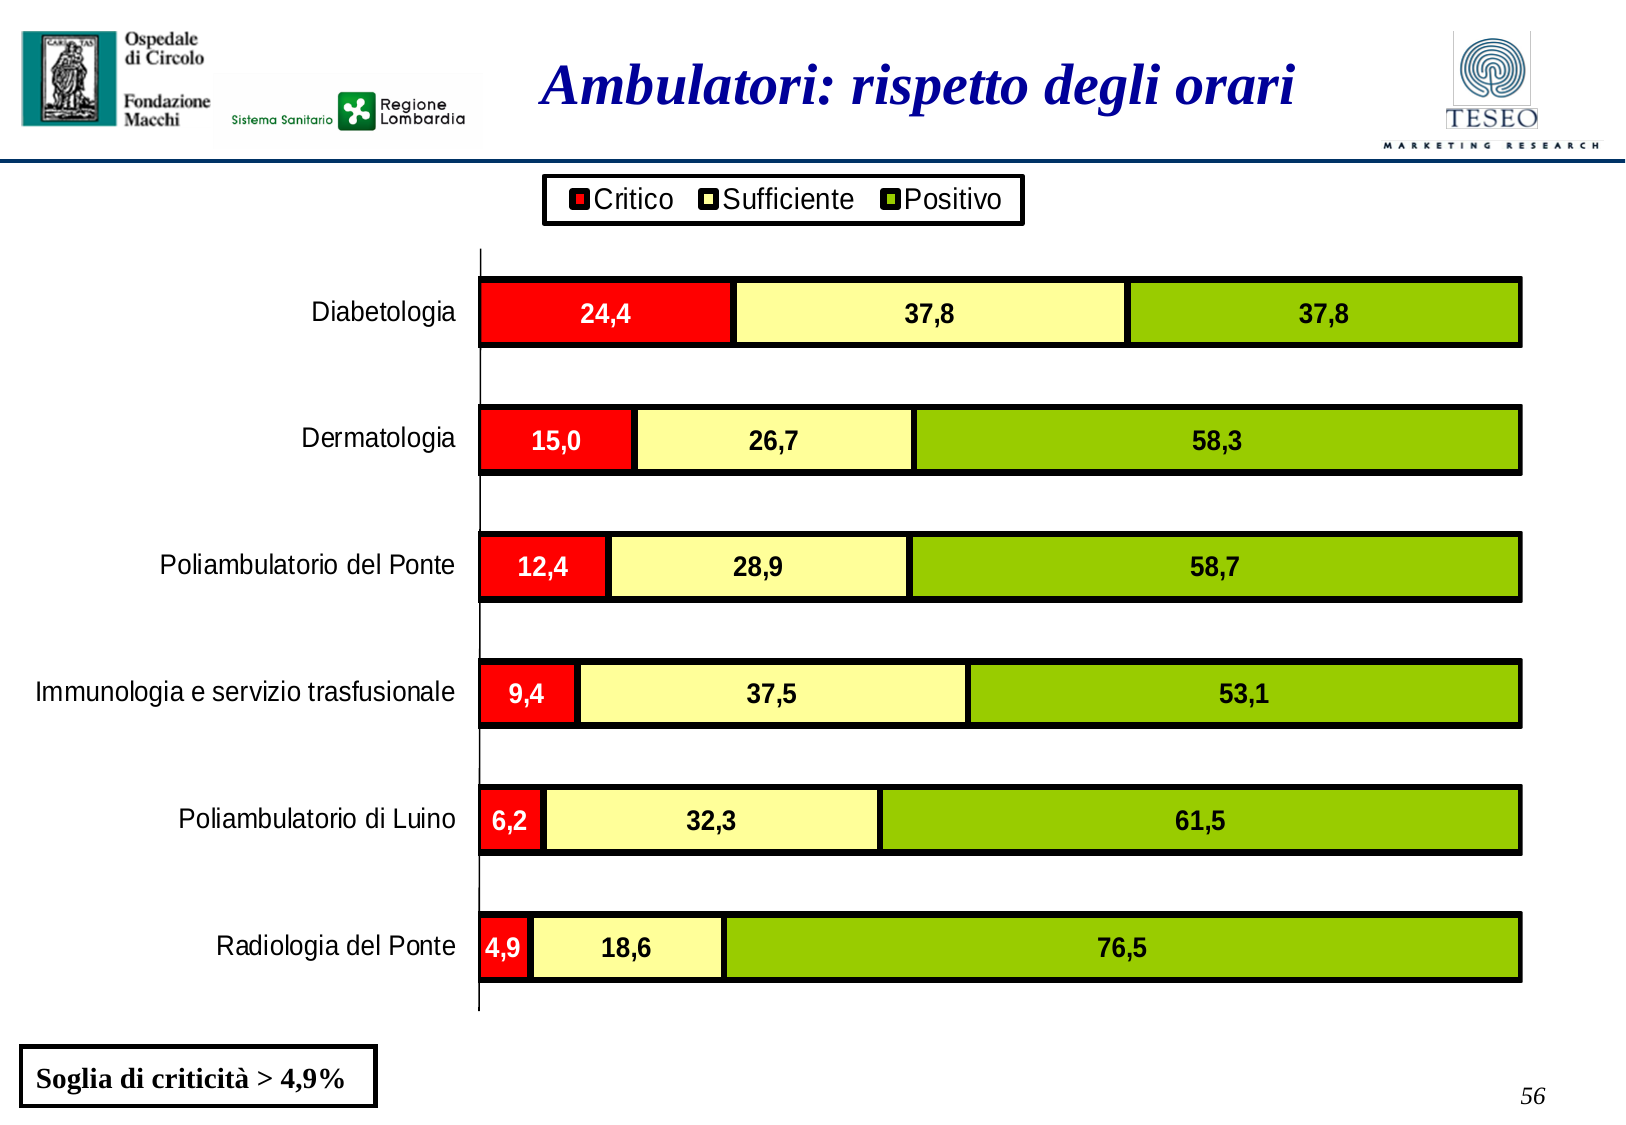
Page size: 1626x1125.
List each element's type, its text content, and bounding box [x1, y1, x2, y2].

picture [21, 31, 483, 149]
picture [1381, 31, 1604, 149]
text_box Soglia di criticità > 4,9% [21, 1046, 376, 1106]
picture [21, 160, 1544, 1035]
text_box Ambulatori: rispetto degli orari [375, 18, 1463, 144]
